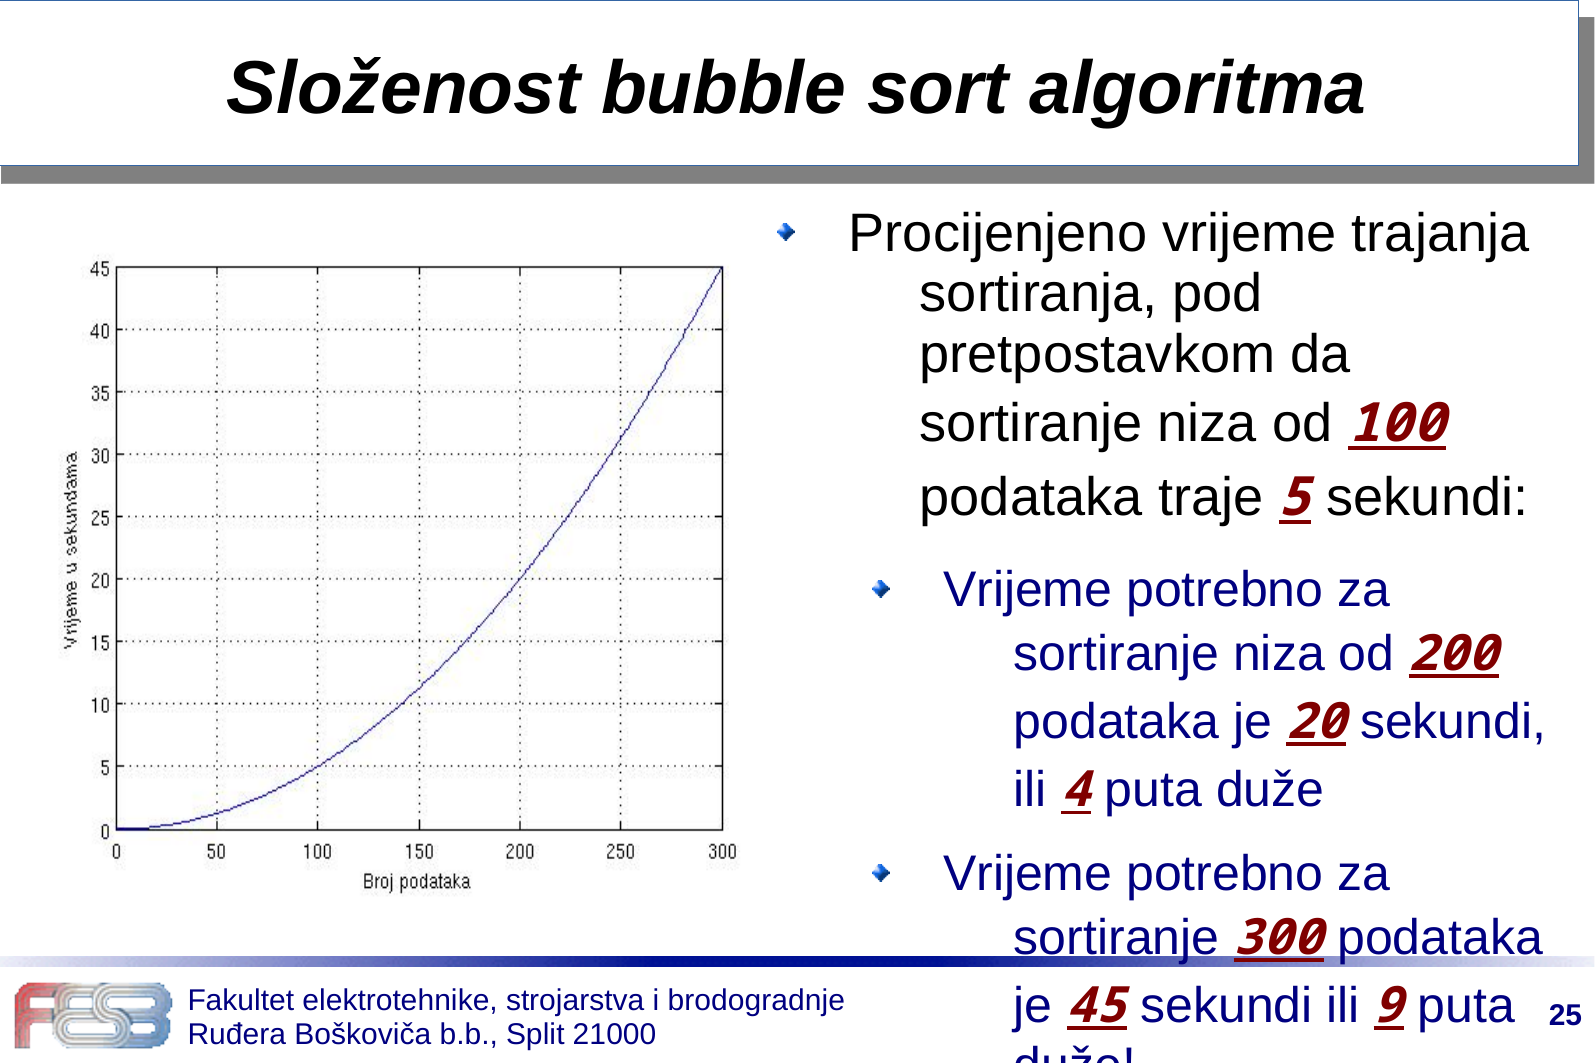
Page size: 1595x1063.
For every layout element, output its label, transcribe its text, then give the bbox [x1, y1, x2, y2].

title Složenost bubble sort algoritma [0, 0, 1595, 175]
picture [9, 975, 177, 1059]
picture [14, 214, 754, 905]
picture [0, 956, 1595, 967]
list Procijenjeno vrijeme trajanja sortiranja, pod pretpostavkom da sortiranje niza od 100 podataka traje 5 sekundi: Vrijeme potrebno za sortiranje niza od 200 podataka je 20 sekundi, ili 4 puta duže Vrijeme potrebno za sortiranje 300 podataka je 45 sekundi ili 9 puta duže! [754, 201, 1566, 944]
